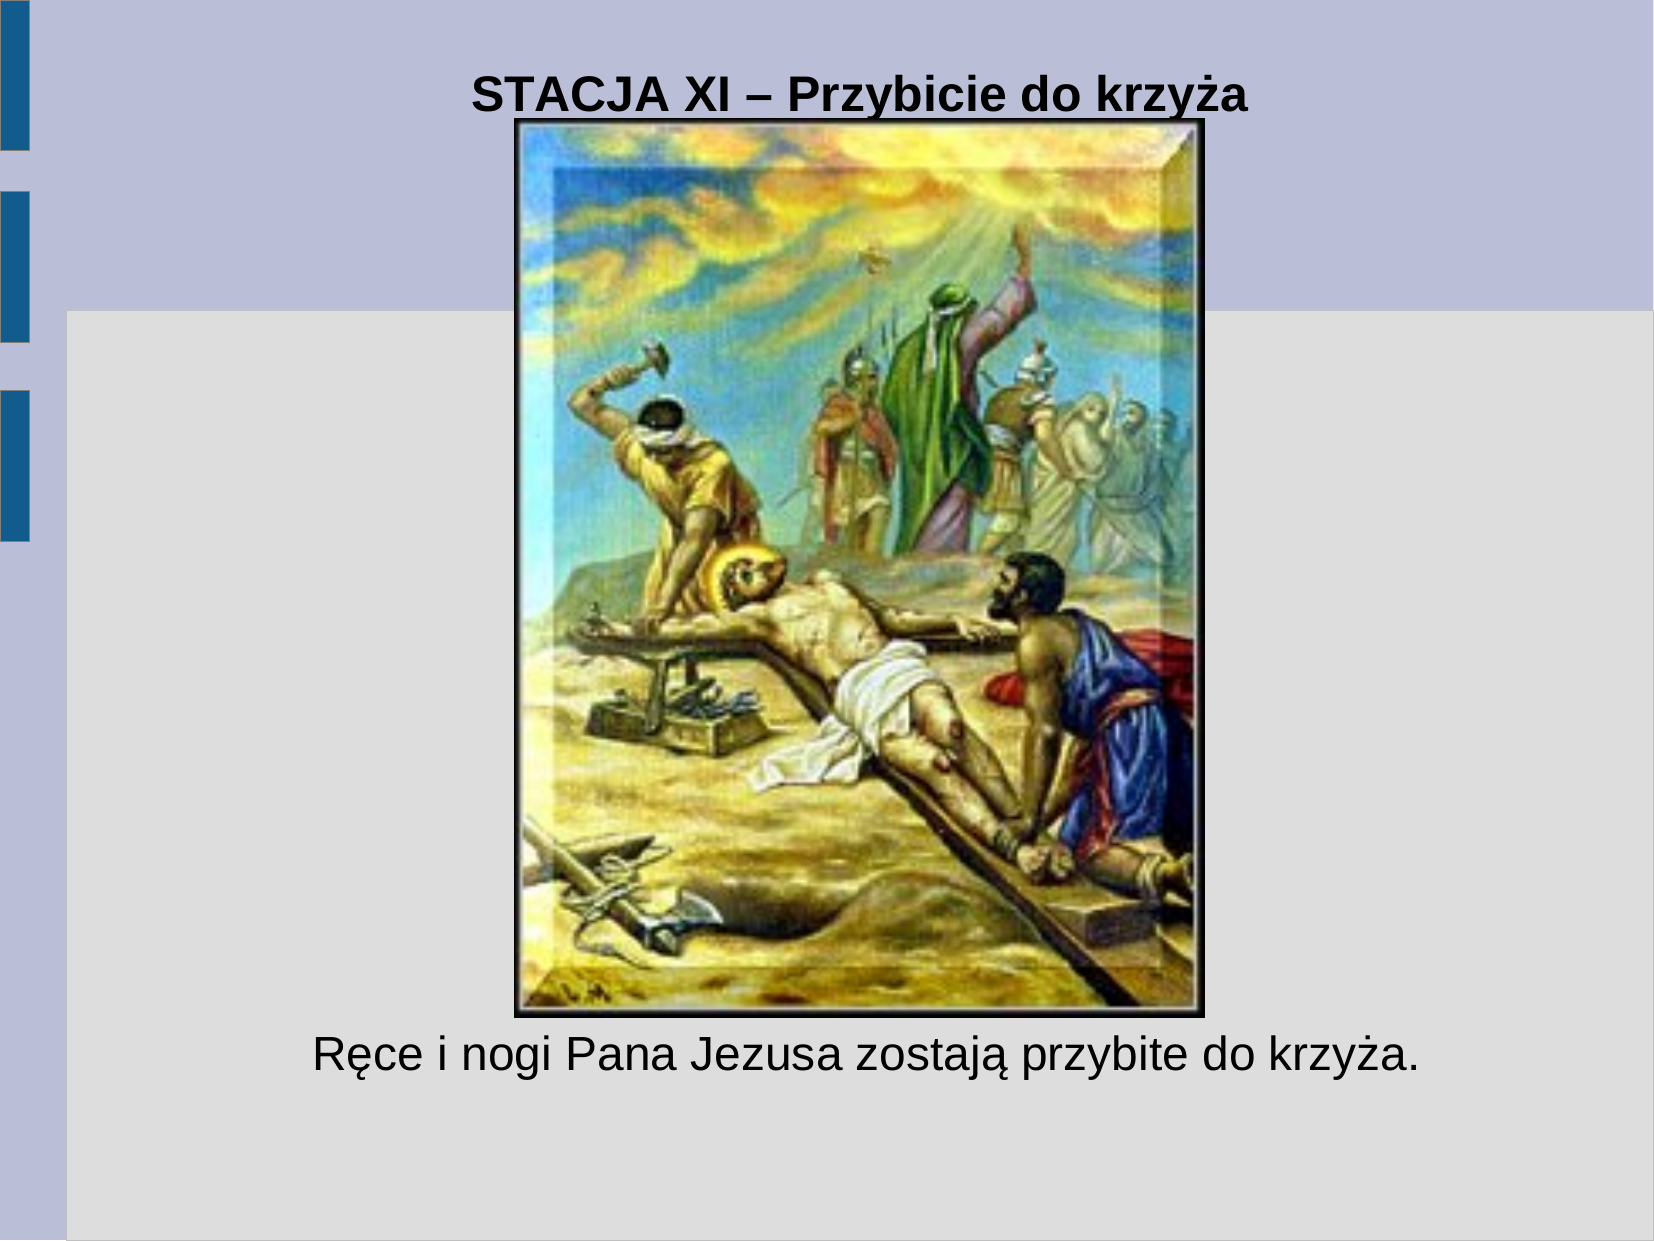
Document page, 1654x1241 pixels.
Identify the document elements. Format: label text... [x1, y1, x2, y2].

list STACJA XI – Przybicie do krzyża Ręce i nogi Pana Jezusa zostają przybite do krzyża. [129, 65, 1534, 1241]
picture [514, 118, 1205, 1018]
